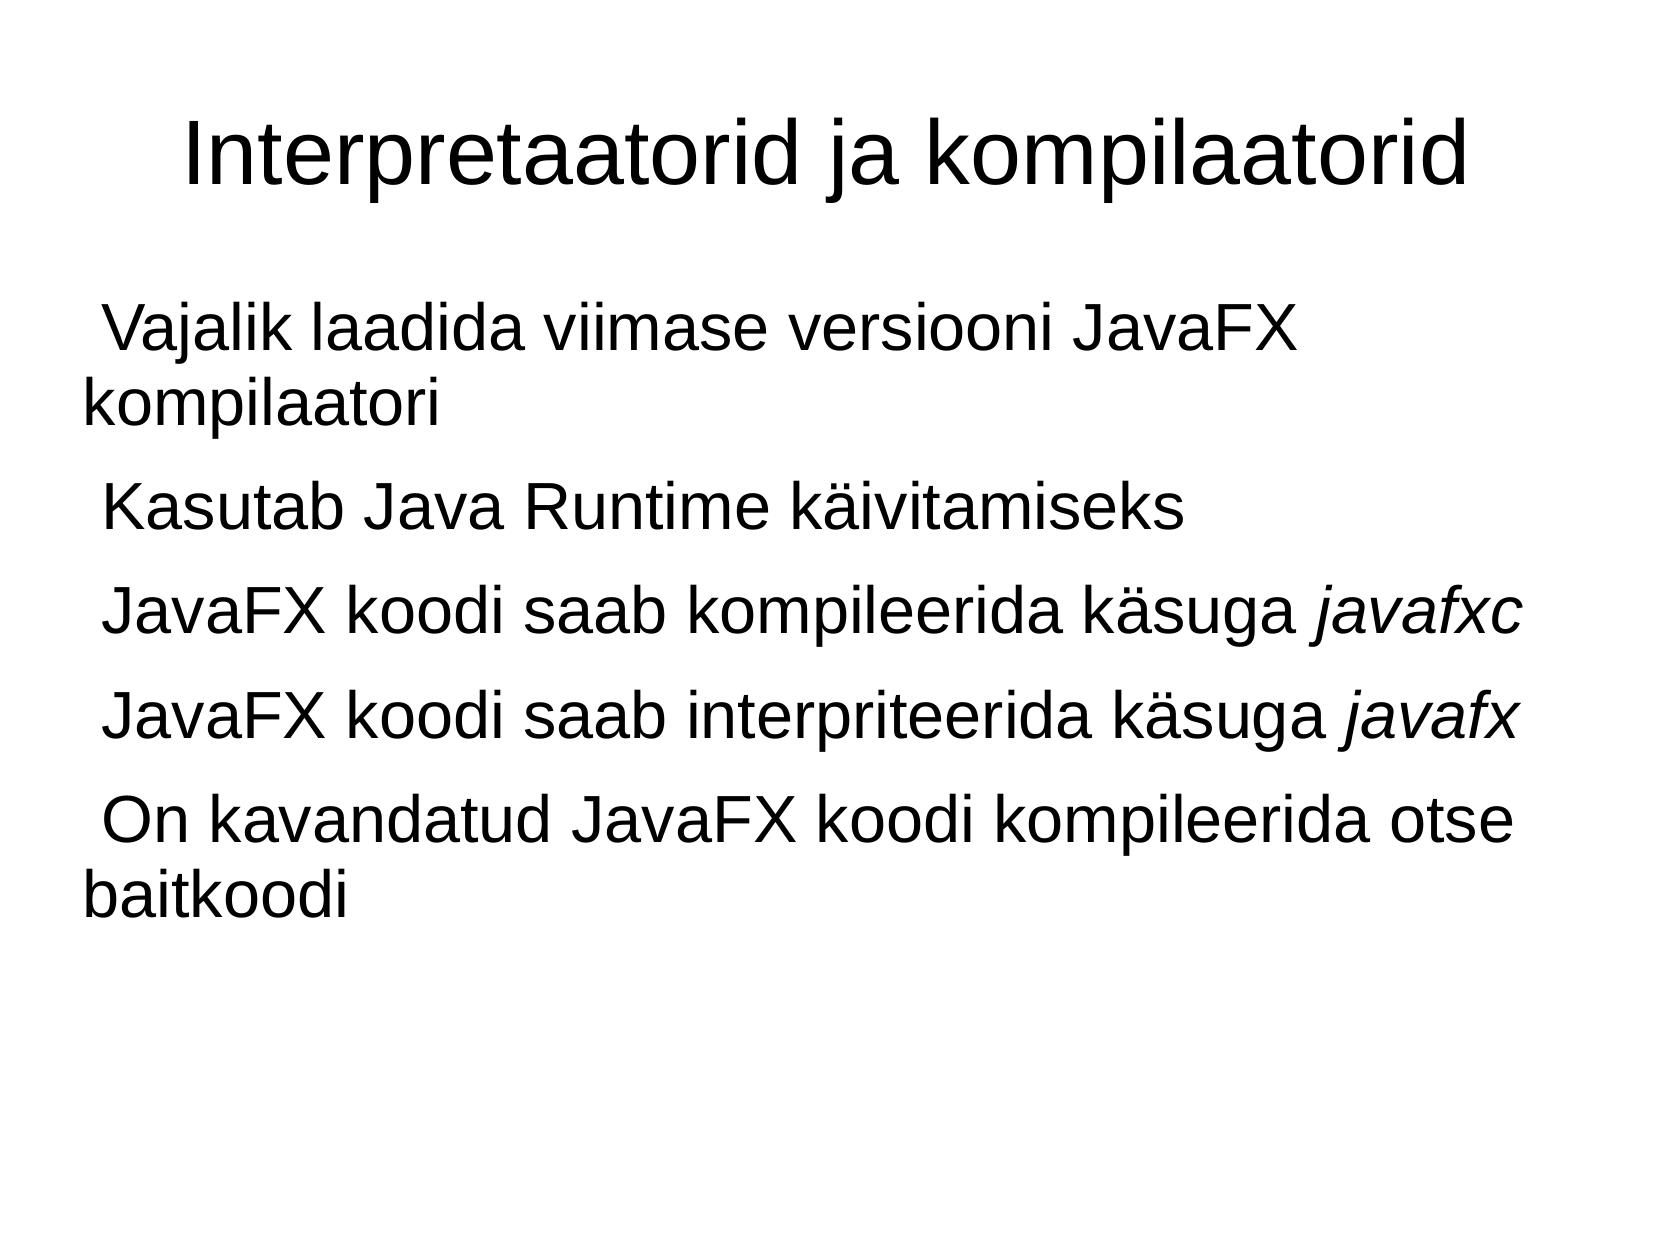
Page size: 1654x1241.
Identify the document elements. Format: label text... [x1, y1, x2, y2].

list Vajalik laadida viimase versiooni JavaFX kompilaatori Kasutab Java Runtime käivitamiseks JavaFX koodi saab kompileerida käsuga javafxc JavaFX koodi saab interpriteerida käsuga javafx On kavandatud JavaFX koodi kompileerida otse baitkoodi [82, 290, 1571, 1109]
title Interpretaatorid ja kompilaatorid [82, 49, 1571, 257]
